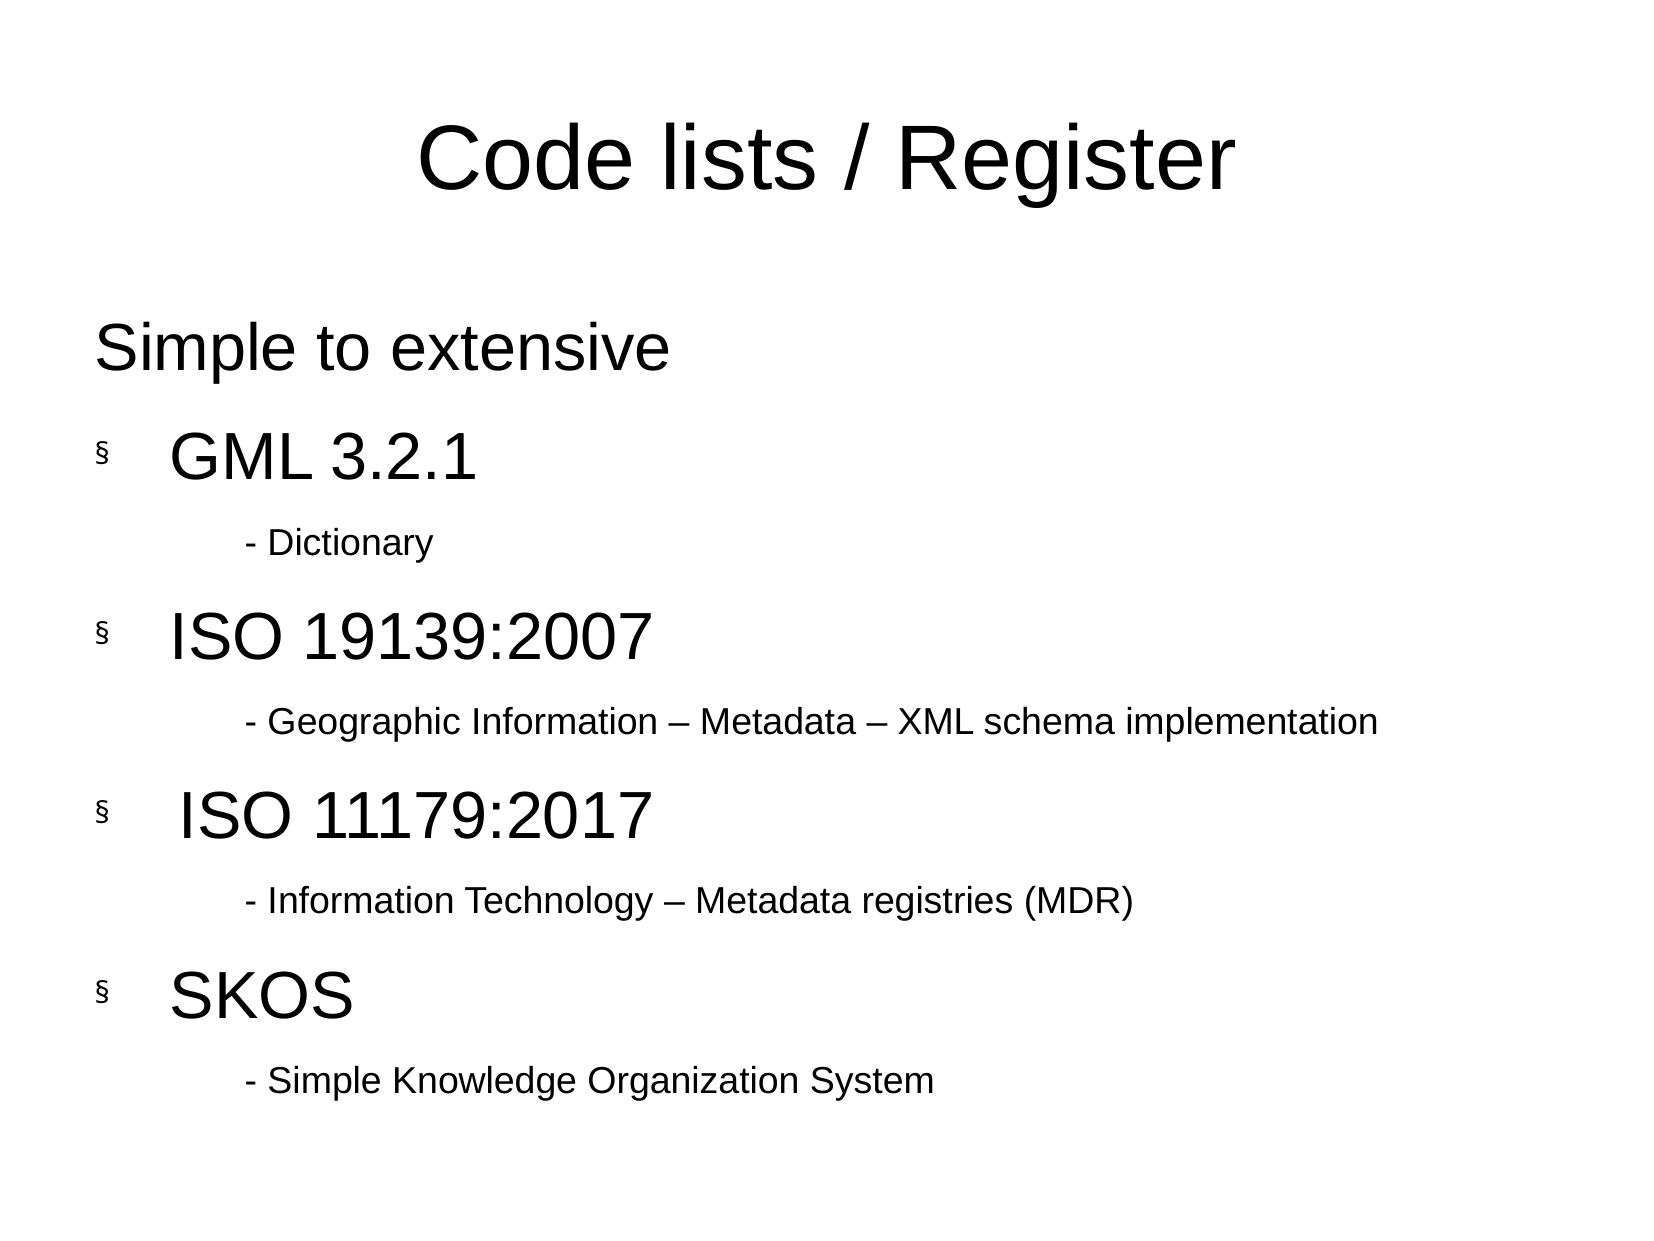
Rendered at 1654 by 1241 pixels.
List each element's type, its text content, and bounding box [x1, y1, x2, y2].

list Simple to extensive GML 3.2.1 - Dictionary ISO 19139:2007 - Geographic Information – Metadata – XML schema implementation ISO 11179:2017 - Information Technology – Metadata registries (MDR) SKOS - Simple Knowledge Organization System [94, 303, 1583, 1123]
title Code lists / Register [82, 49, 1571, 257]
